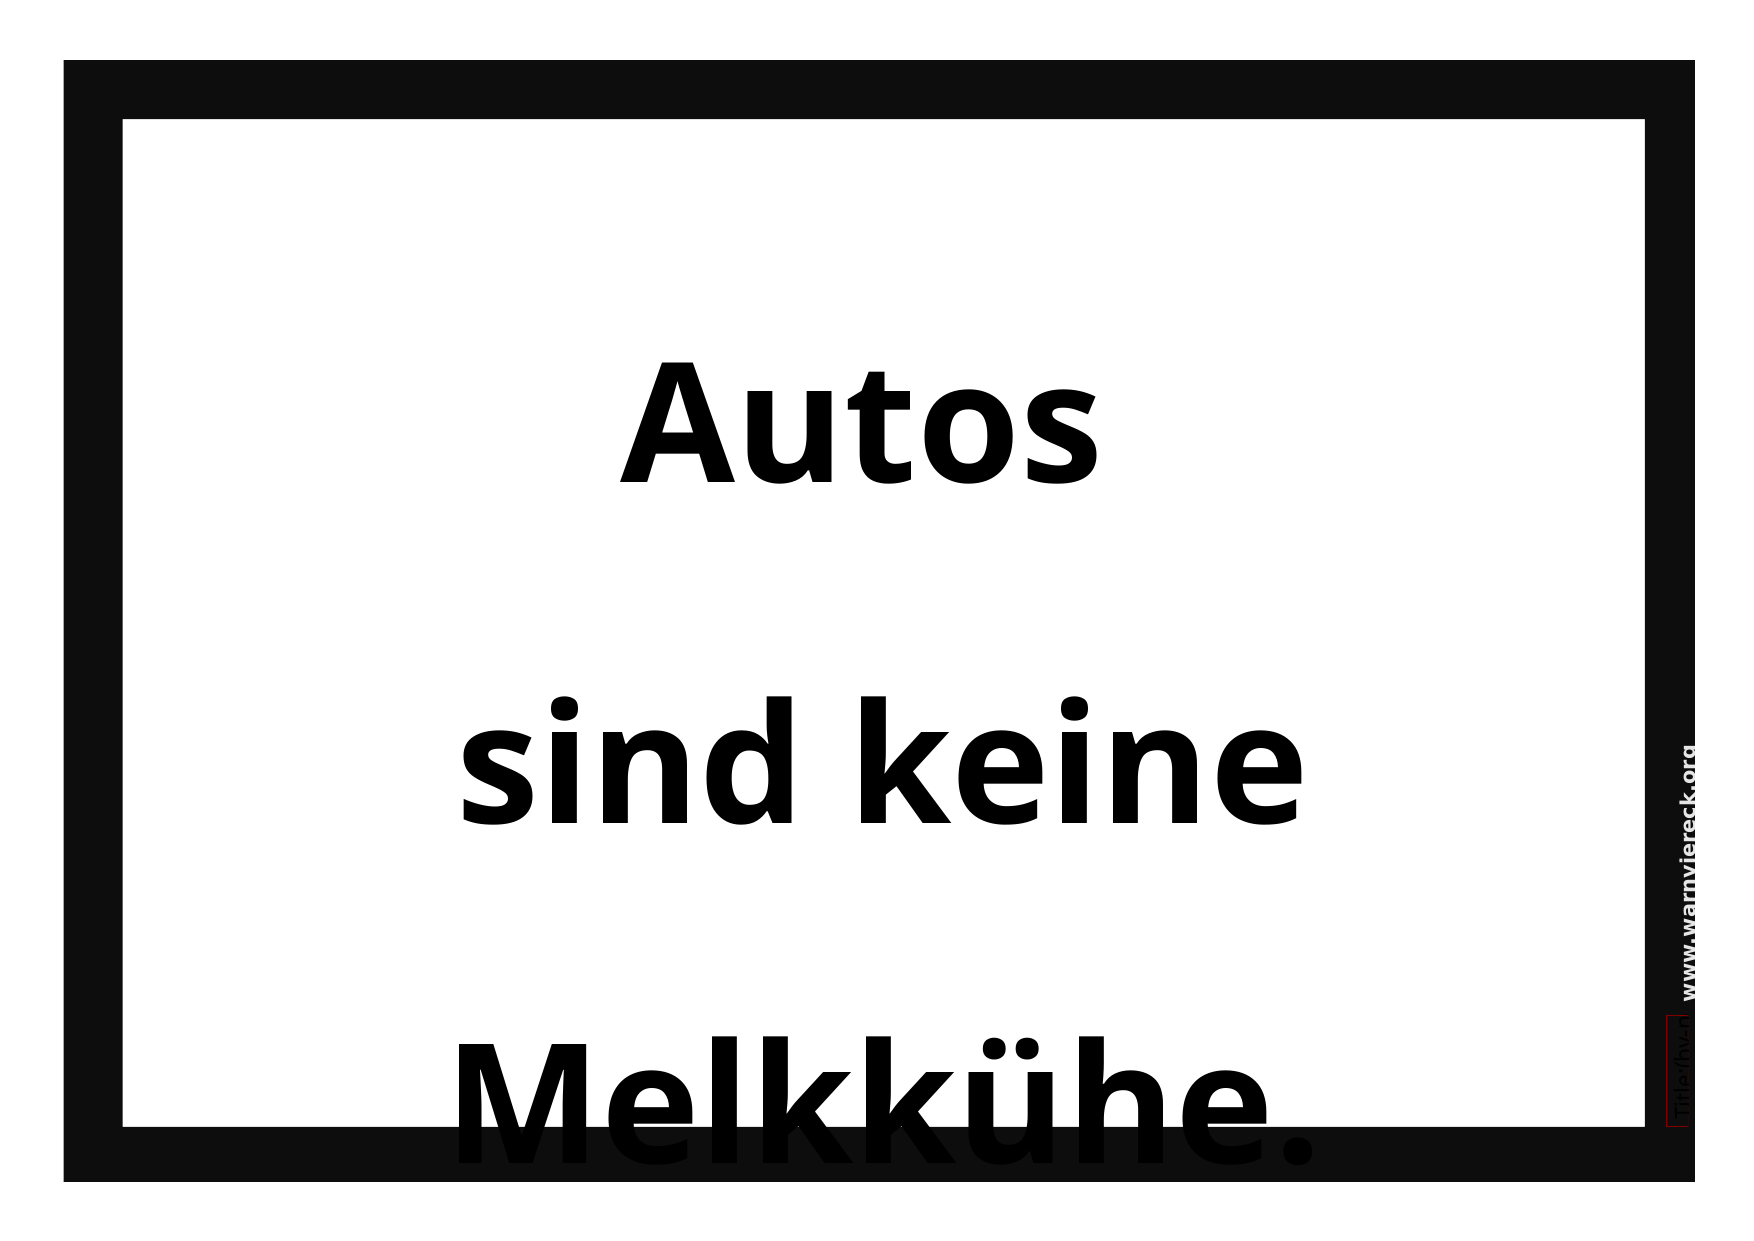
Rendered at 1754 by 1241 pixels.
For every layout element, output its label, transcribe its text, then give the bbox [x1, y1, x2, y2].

text_box Autos sind keine Melkkühe. Die Kosten der PKWs für Straßen, Unfälle und Umweltschäden von 10,9 Milliarden Euro werden nur zu 44% durch Mineralölsteuer und Vignetten gedeckt. [286, 183, 1481, 1091]
